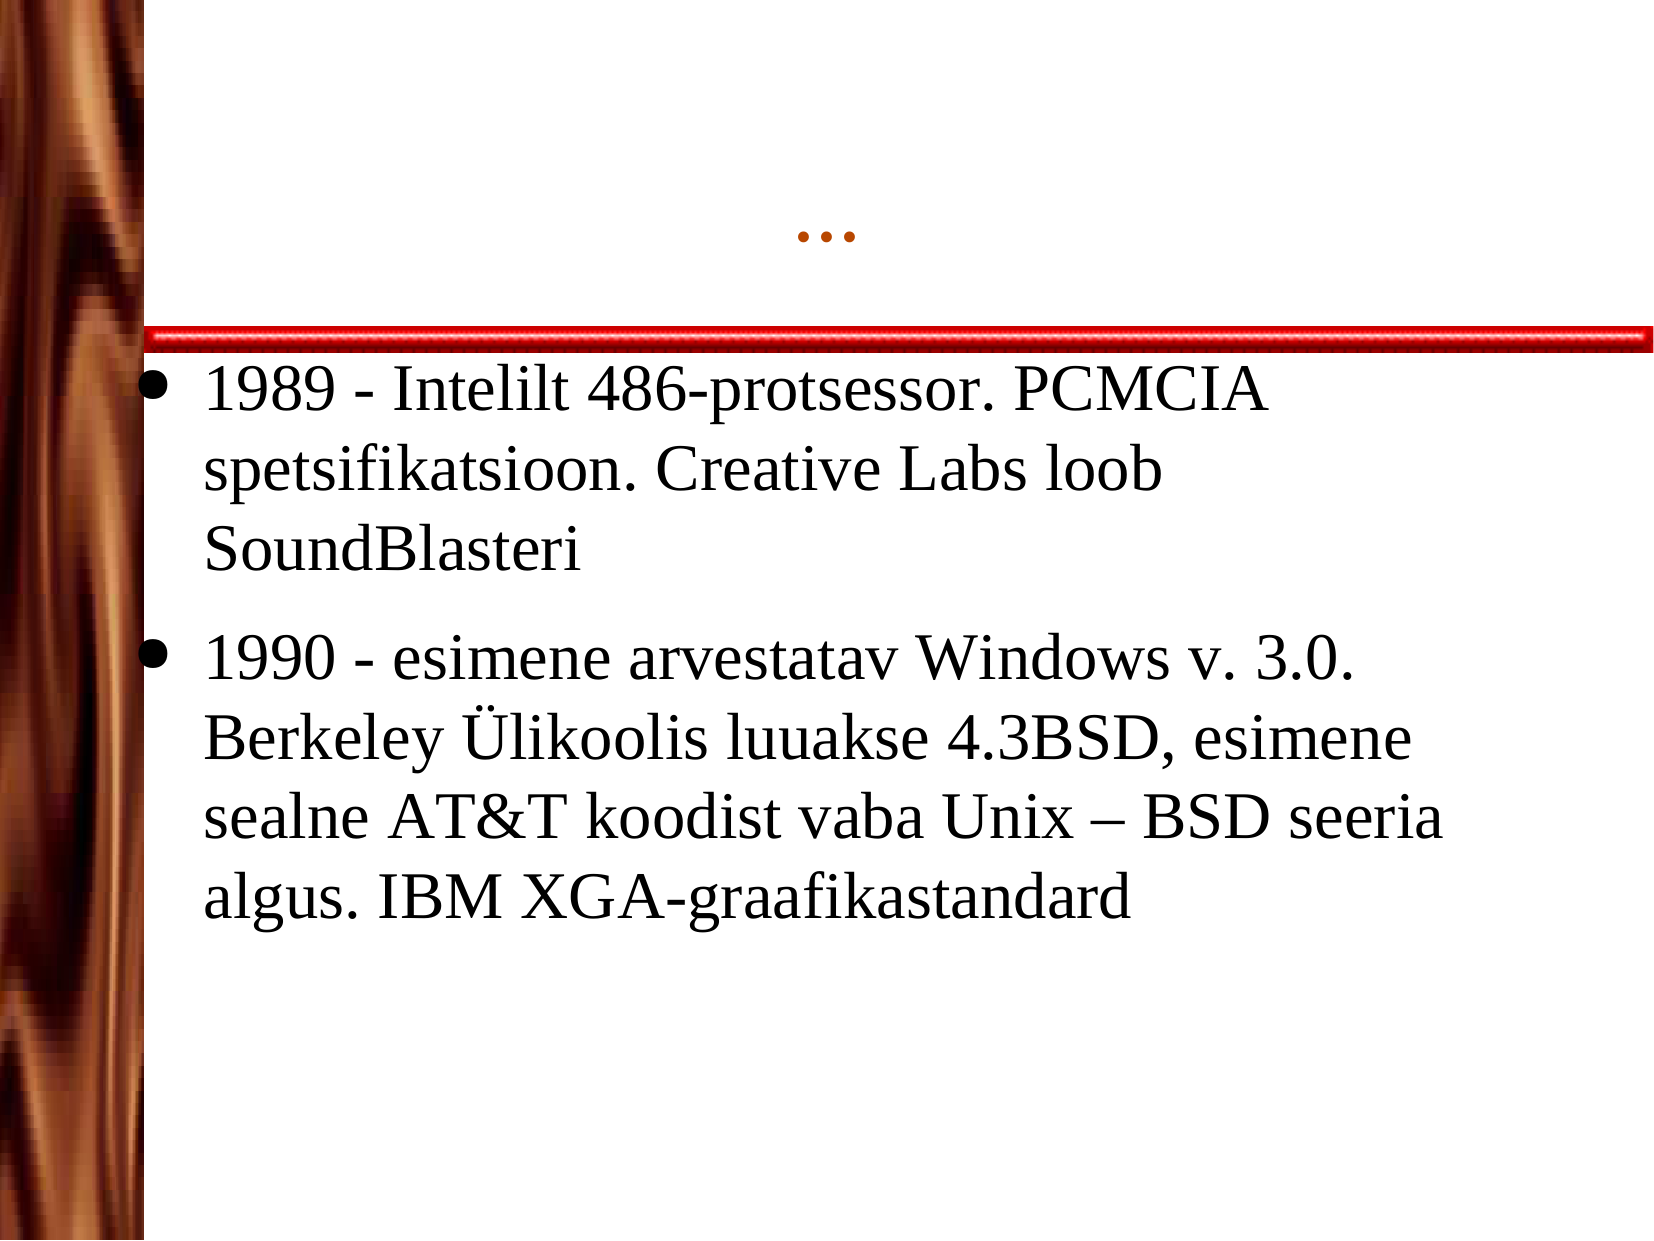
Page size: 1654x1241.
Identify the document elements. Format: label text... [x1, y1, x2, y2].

list 1989 - Intelilt 486-protsessor. PCMCIA spetsifikatsioon. Creative Labs loob SoundBlasteri 1990 - esimene arvestatav Windows v. 3.0. Berkeley Ülikoolis luuakse 4.3BSD, esimene sealne AT&T koodist vaba Unix – BSD seeria algus. IBM XGA-graafikastandard [121, 344, 1533, 1126]
picture [0, 0, 1654, 1240]
title ... [121, 100, 1533, 312]
